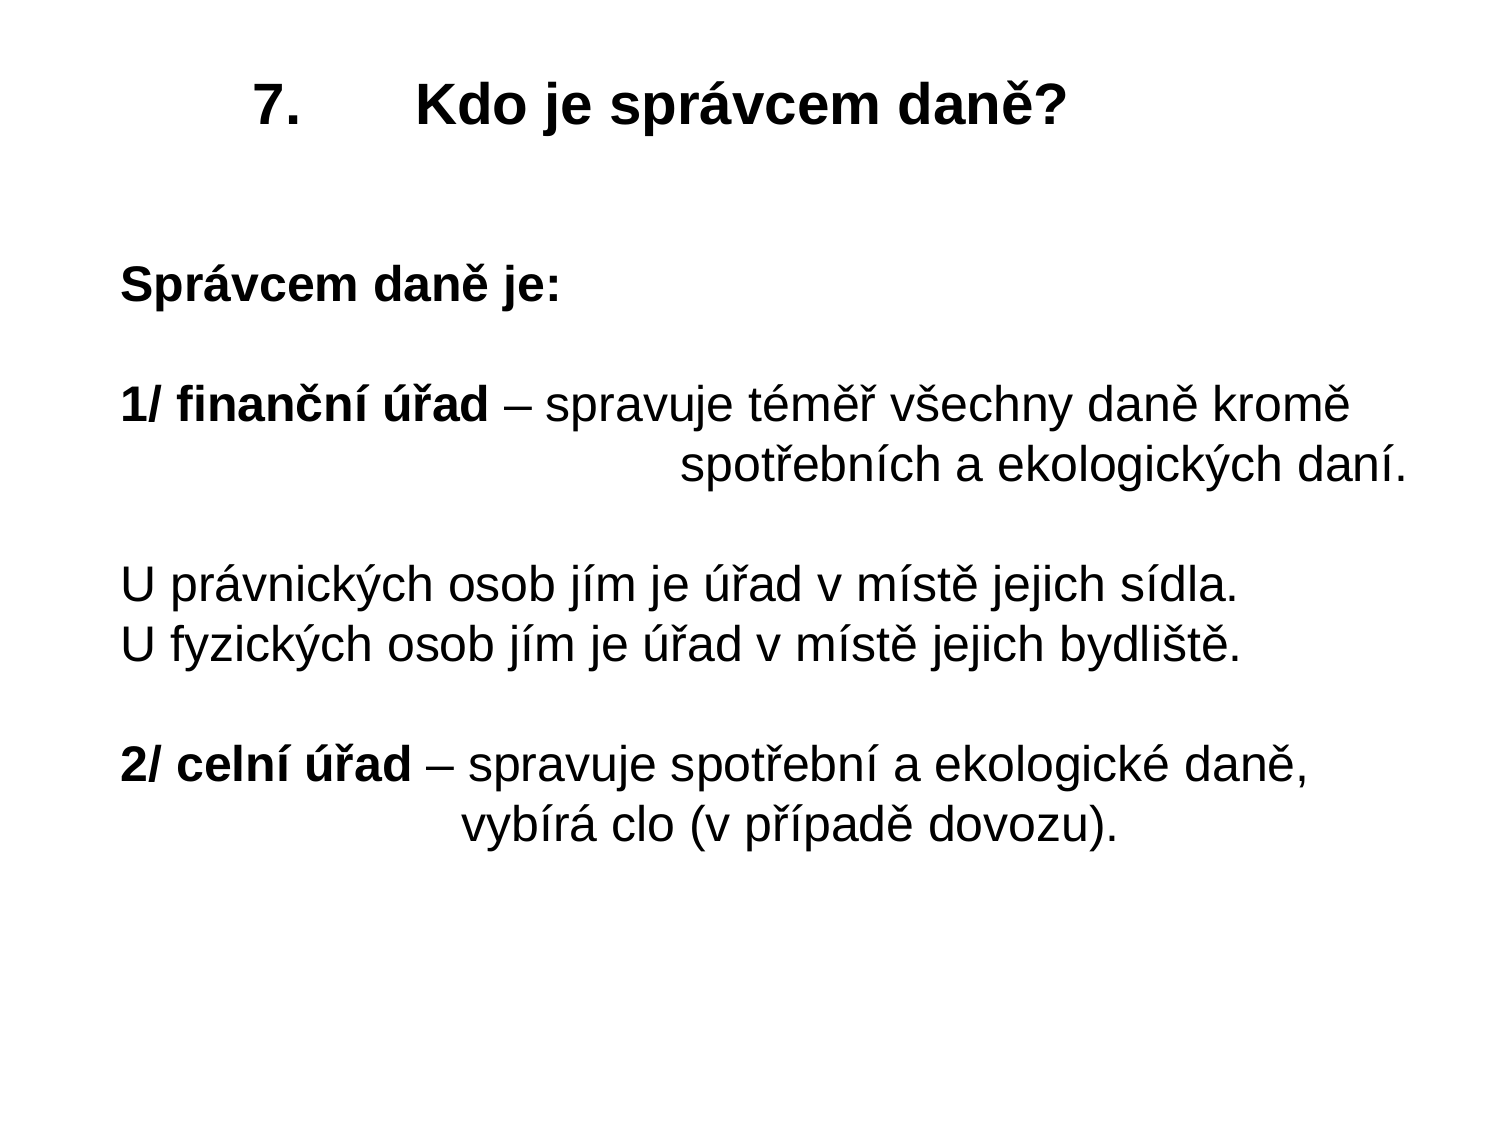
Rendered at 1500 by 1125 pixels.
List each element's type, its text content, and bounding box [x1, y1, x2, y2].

text_box Správcem daně je: 1/ finanční úřad – spravuje téměř všechny daně kromě spotřebních a ekologických daní. U právnických osob jím je úřad v místě jejich sídla. U fyzických osob jím je úřad v místě jejich bydliště. 2/ celní úřad – spravuje spotřební a ekologické daně, vybírá clo (v případě dovozu). [76, 243, 1436, 1023]
title 7. Kdo je správcem daně? [100, 42, 1436, 231]
